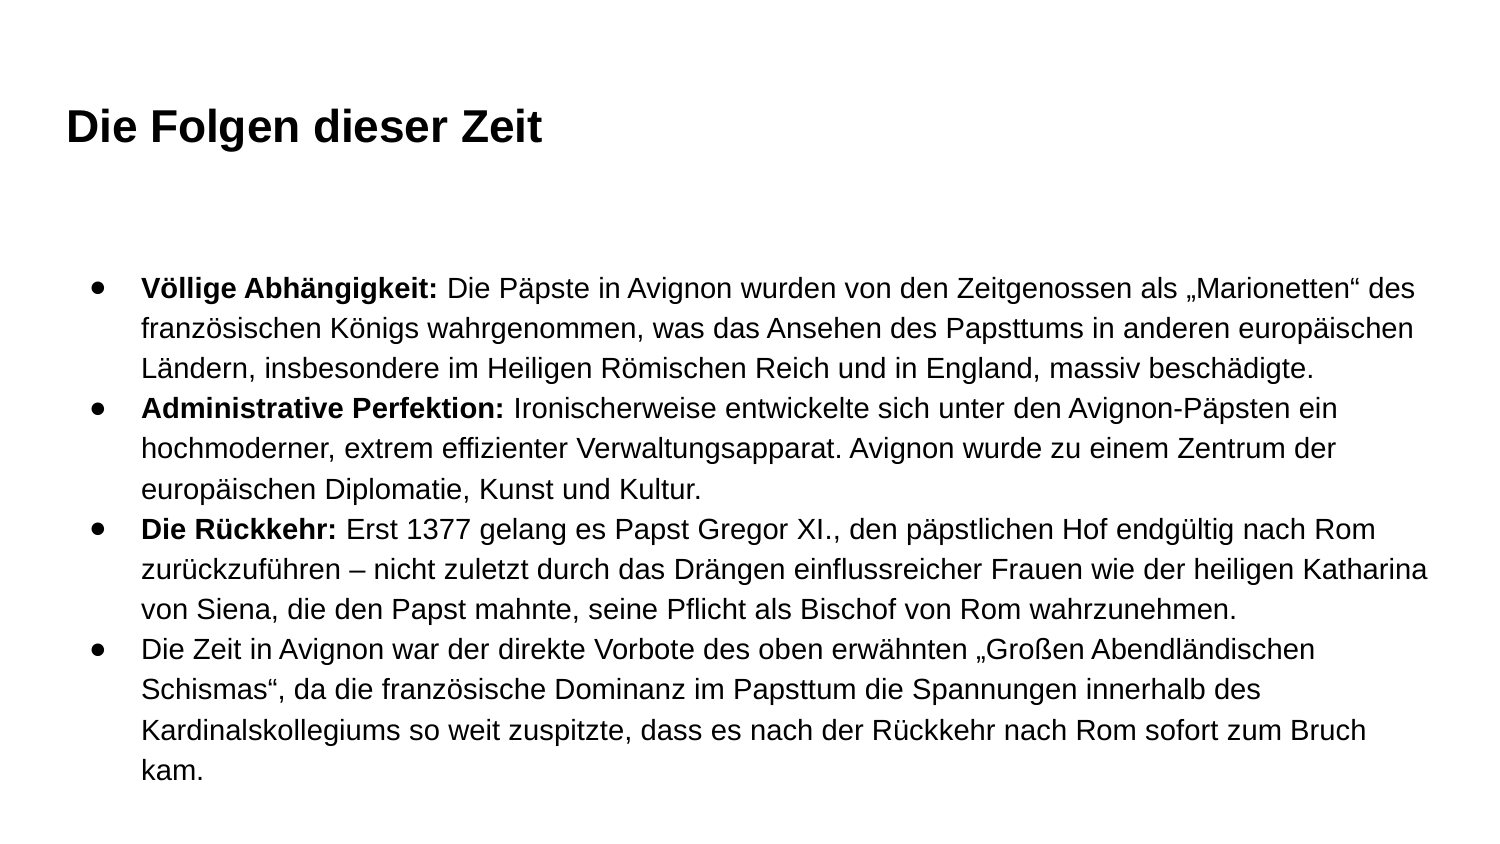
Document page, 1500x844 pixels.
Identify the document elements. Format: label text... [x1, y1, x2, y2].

title Die Folgen dieser Zeit [51, 72, 1449, 167]
list Völlige Abhängigkeit: Die Päpste in Avignon wurden von den Zeitgenossen als „Marionetten“ des französischen Königs wahrgenommen, was das Ansehen des Papsttums in anderen europäischen Ländern, insbesondere im Heiligen Römischen Reich und in England, massiv beschädigte. Administrative Perfektion: Ironischerweise entwickelte sich unter den Avignon-Päpsten ein hochmoderner, extrem effizienter Verwaltungsapparat. Avignon wurde zu einem Zentrum der europäischen Diplomatie, Kunst und Kultur. Die Rückkehr: Erst 1377 gelang es Papst Gregor XI., den päpstlichen Hof endgültig nach Rom zurückzuführen – nicht zuletzt durch das Drängen einflussreicher Frauen wie der heiligen Katharina von Siena, die den Papst mahnte, seine Pflicht als Bischof von Rom wahrzunehmen. Die Zeit in Avignon war der direkte Vorbote des oben erwähnten „Großen Abendländischen Schismas“, da die französische Dominanz im Papsttum die Spannungen innerhalb des Kardinalskollegiums so weit zuspitzte, dass es nach der Rückkehr nach Rom sofort zum Bruch kam. [51, 189, 1449, 750]
